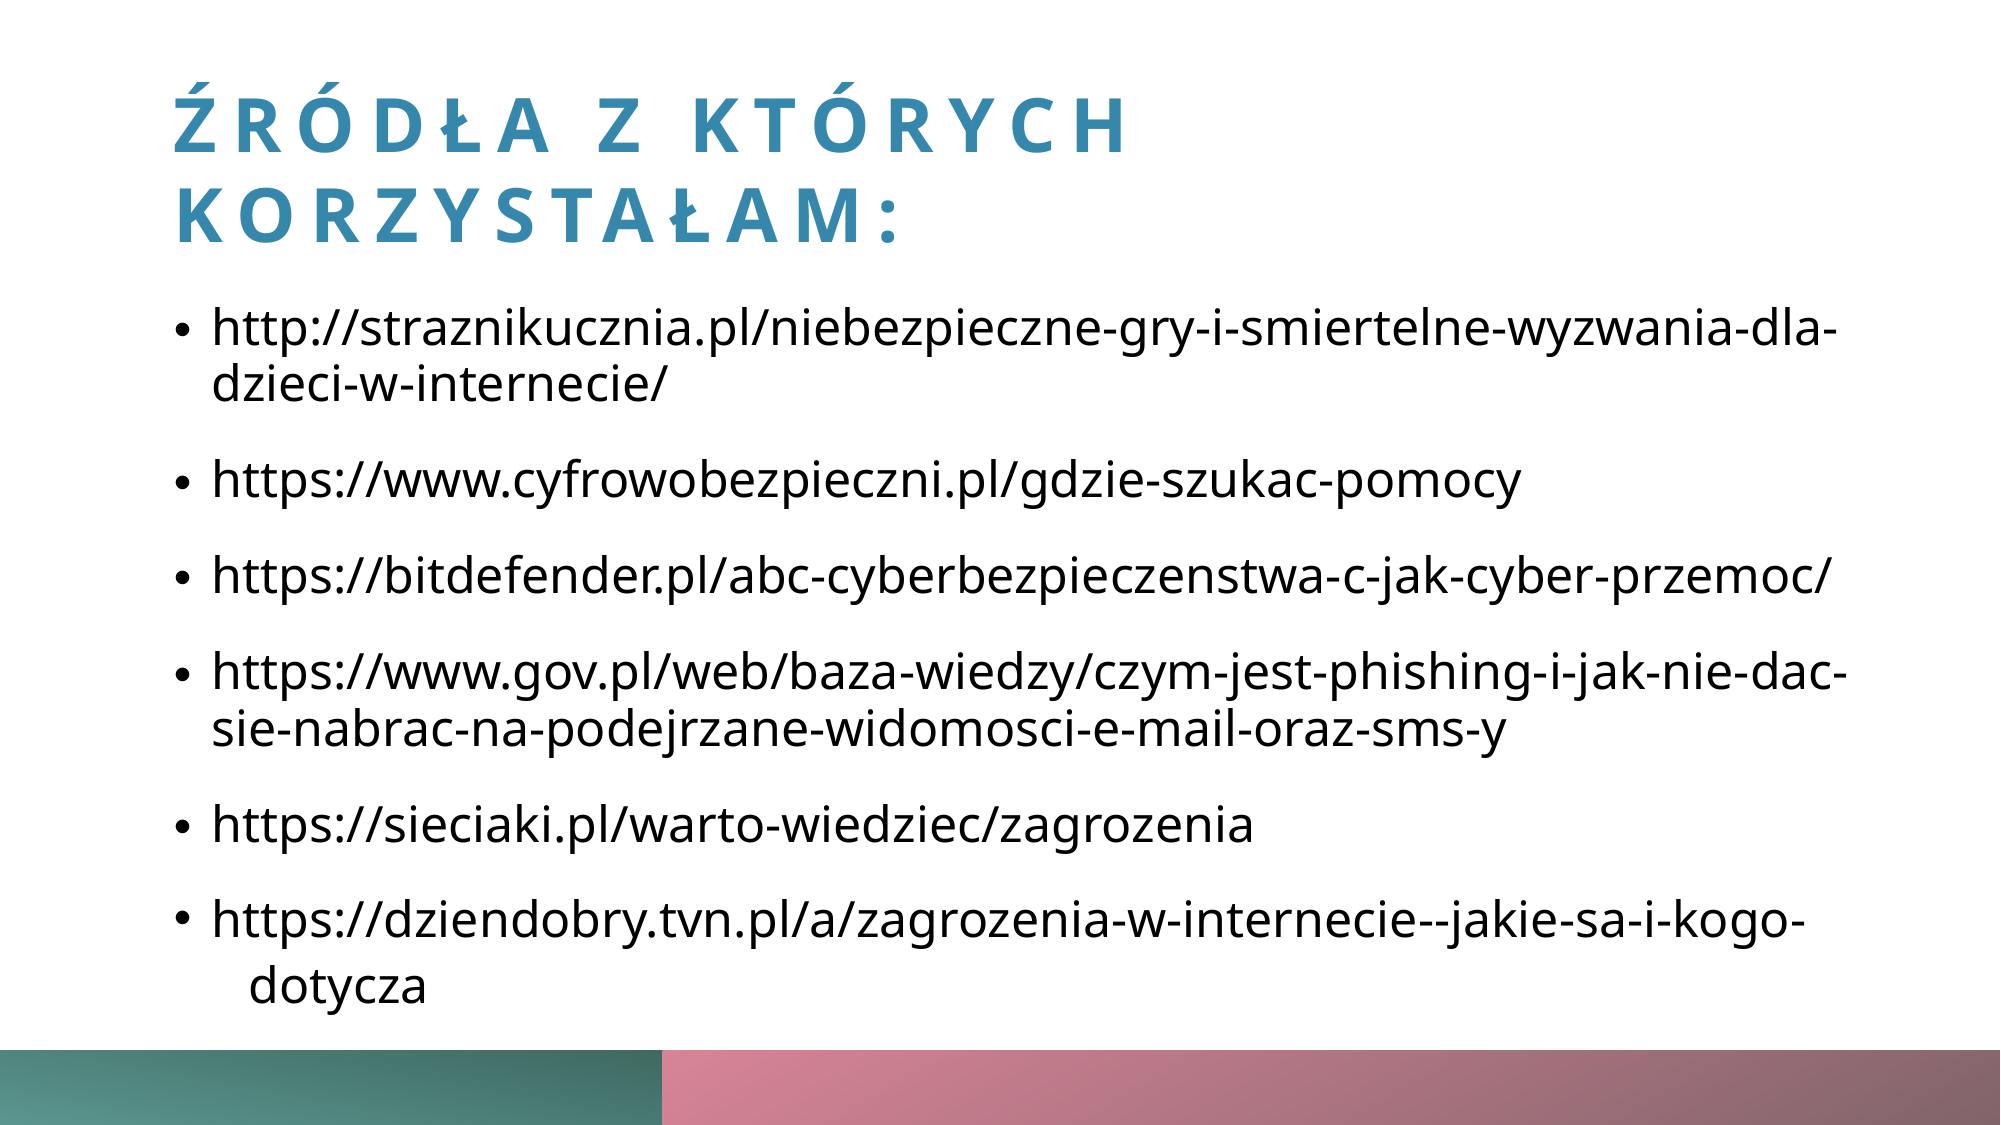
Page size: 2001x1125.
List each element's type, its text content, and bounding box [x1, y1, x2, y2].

title Źródła z których korzystałam: [174, 54, 1855, 258]
list http://straznikucznia.pl/niebezpieczne-gry-i-smiertelne-wyzwania-dla-dzieci-w-internecie/ https://www.cyfrowobezpieczni.pl/gdzie-szukac-pomocy https://bitdefender.pl/abc-cyberbezpieczenstwa-c-jak-cyber-przemoc/ https://www.gov.pl/web/baza-wiedzy/czym-jest-phishing-i-jak-nie-dac-sie-nabrac-na-podejrzane-widomosci-e-mail-oraz-sms-y https://sieciaki.pl/warto-wiedziec/zagrozenia https://dziendobry.tvn.pl/a/zagrozenia-w-internecie--jakie-sa-i-kogo-dotycza [174, 288, 1855, 938]
